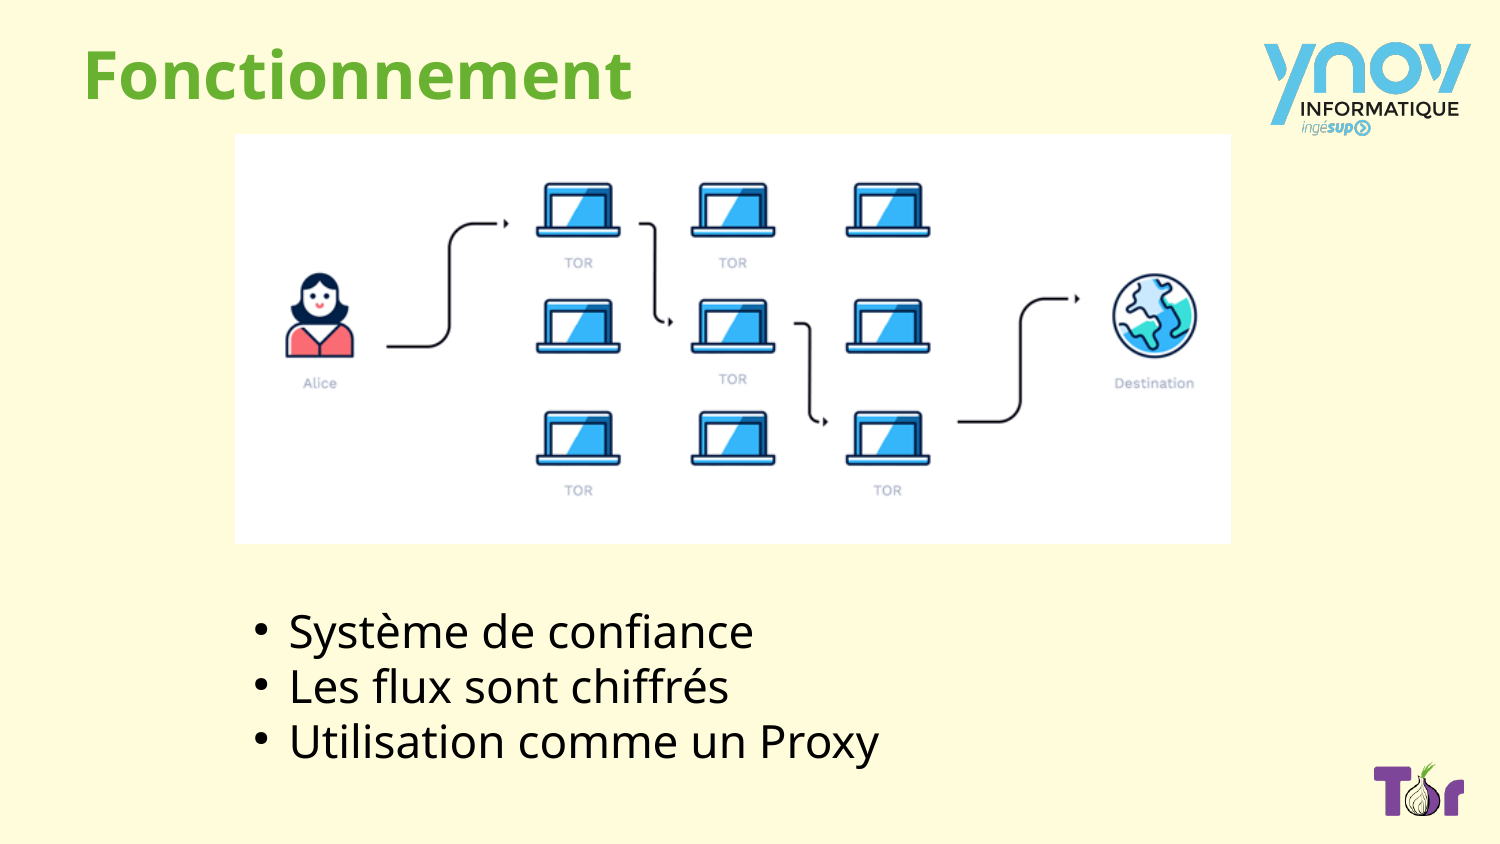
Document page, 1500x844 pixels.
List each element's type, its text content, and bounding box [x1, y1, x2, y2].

picture [1374, 761, 1464, 816]
picture [1264, 42, 1471, 136]
text_box Fonctionnement [67, 25, 931, 121]
text_box Système de confiance Les flux sont chiffrés Utilisation comme un Proxy [238, 595, 1409, 776]
picture [235, 134, 1231, 544]
